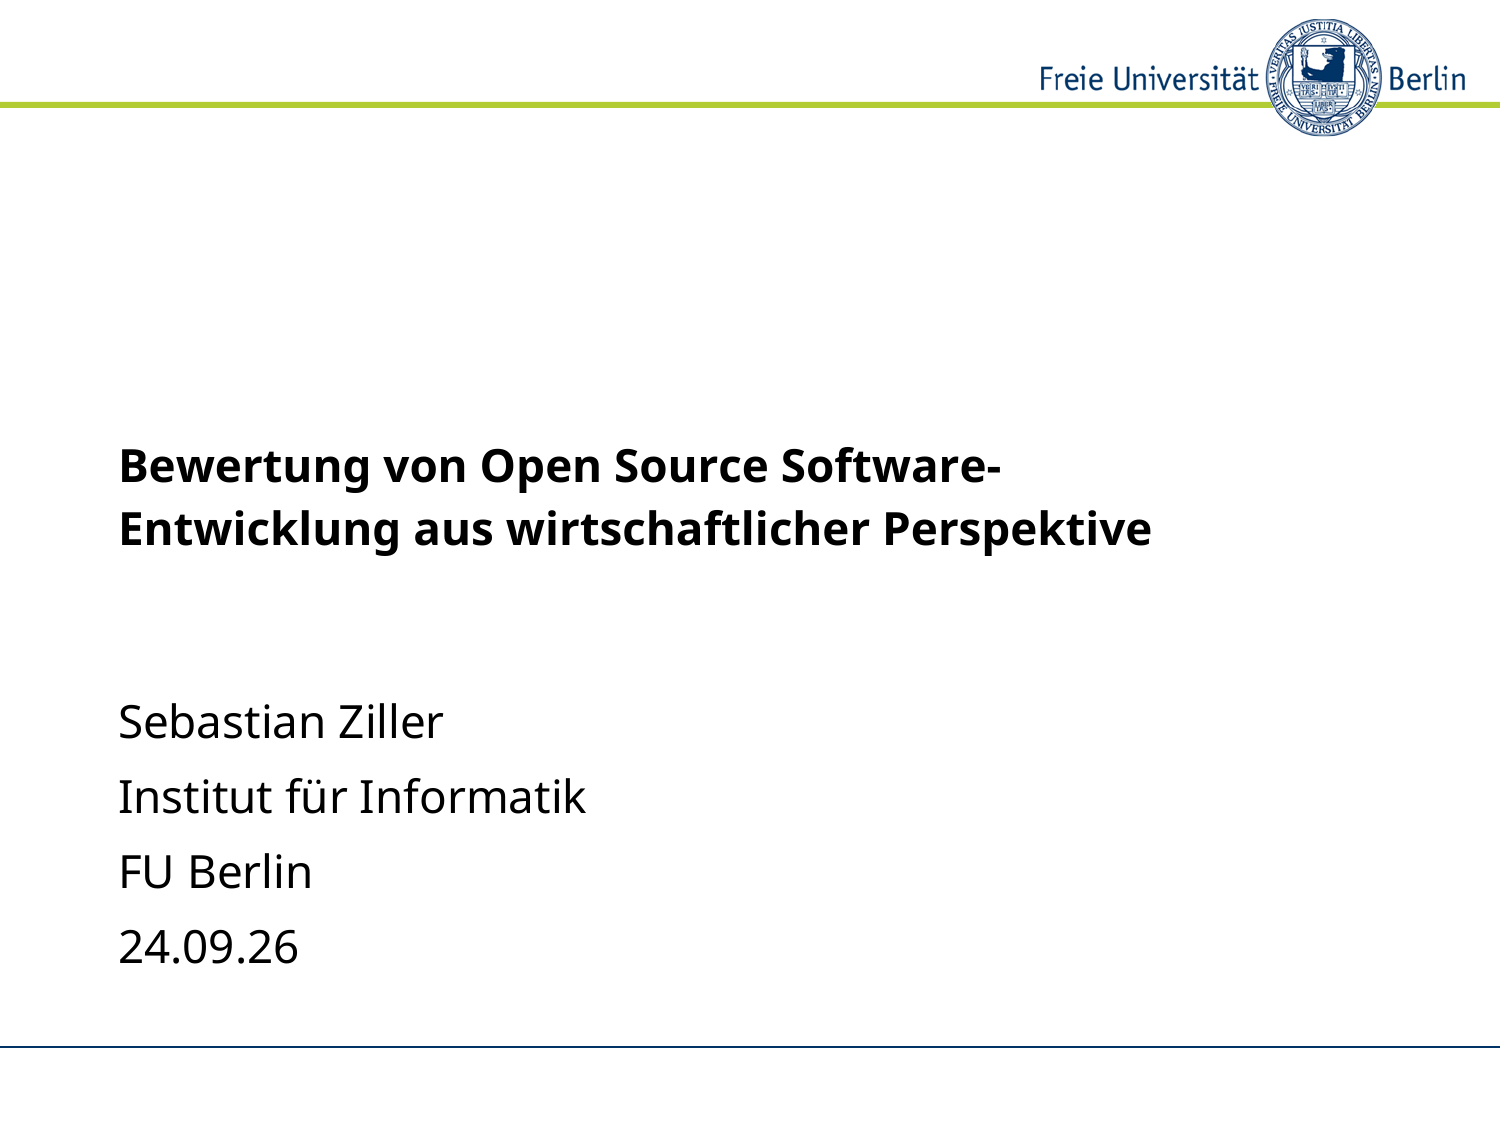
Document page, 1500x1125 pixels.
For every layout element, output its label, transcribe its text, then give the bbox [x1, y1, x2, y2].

picture [1033, 19, 1470, 137]
title Bewertung von Open Source Software-Entwicklung aus wirtschaftlicher Perspektive [118, 413, 1235, 580]
subtitle Sebastian Ziller Institut für Informatik FU Berlin 01.03.09 [118, 699, 1300, 954]
